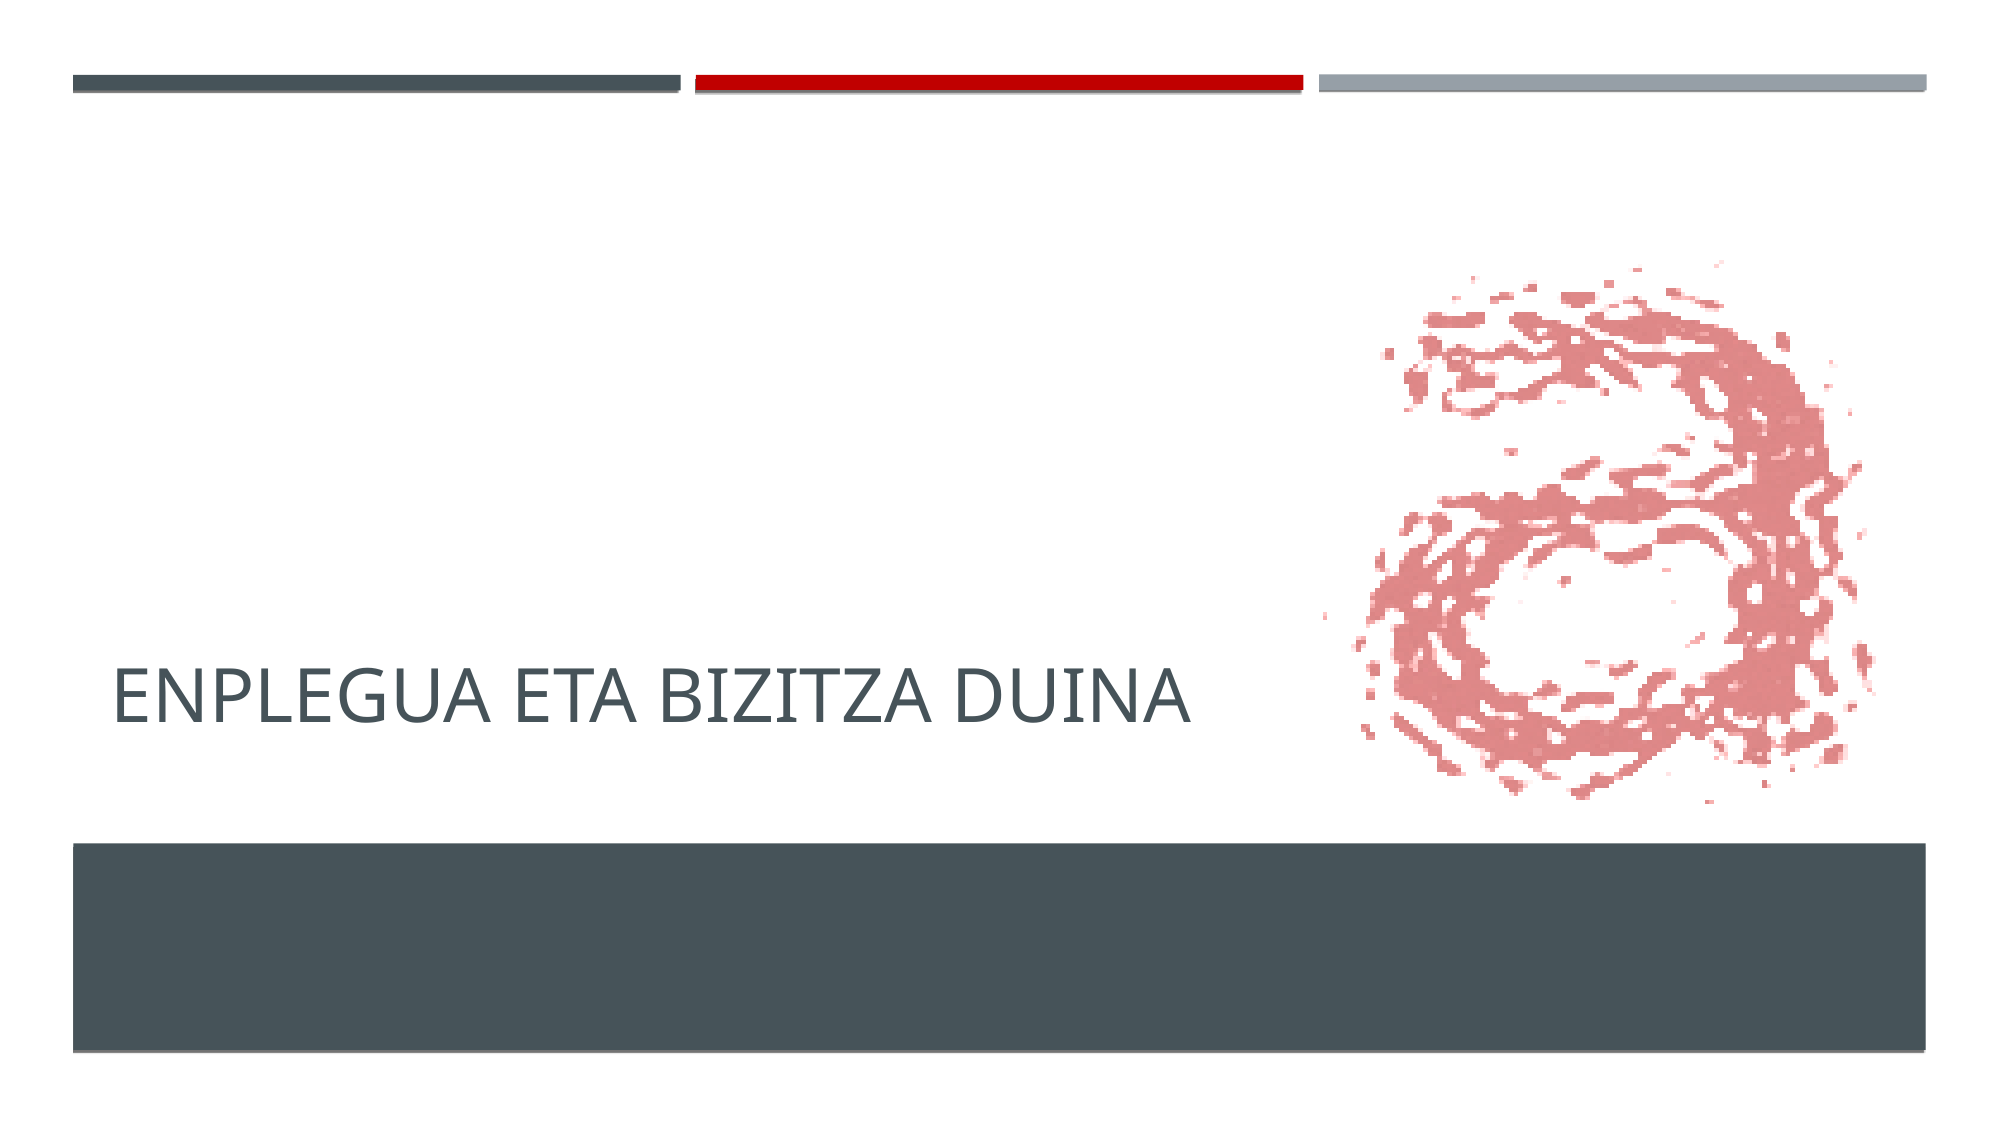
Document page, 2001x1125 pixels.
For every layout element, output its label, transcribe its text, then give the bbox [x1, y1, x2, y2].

title ENPLEGUA ETA BIZITZA DUINA [95, 499, 1298, 745]
picture [1313, 247, 1921, 827]
